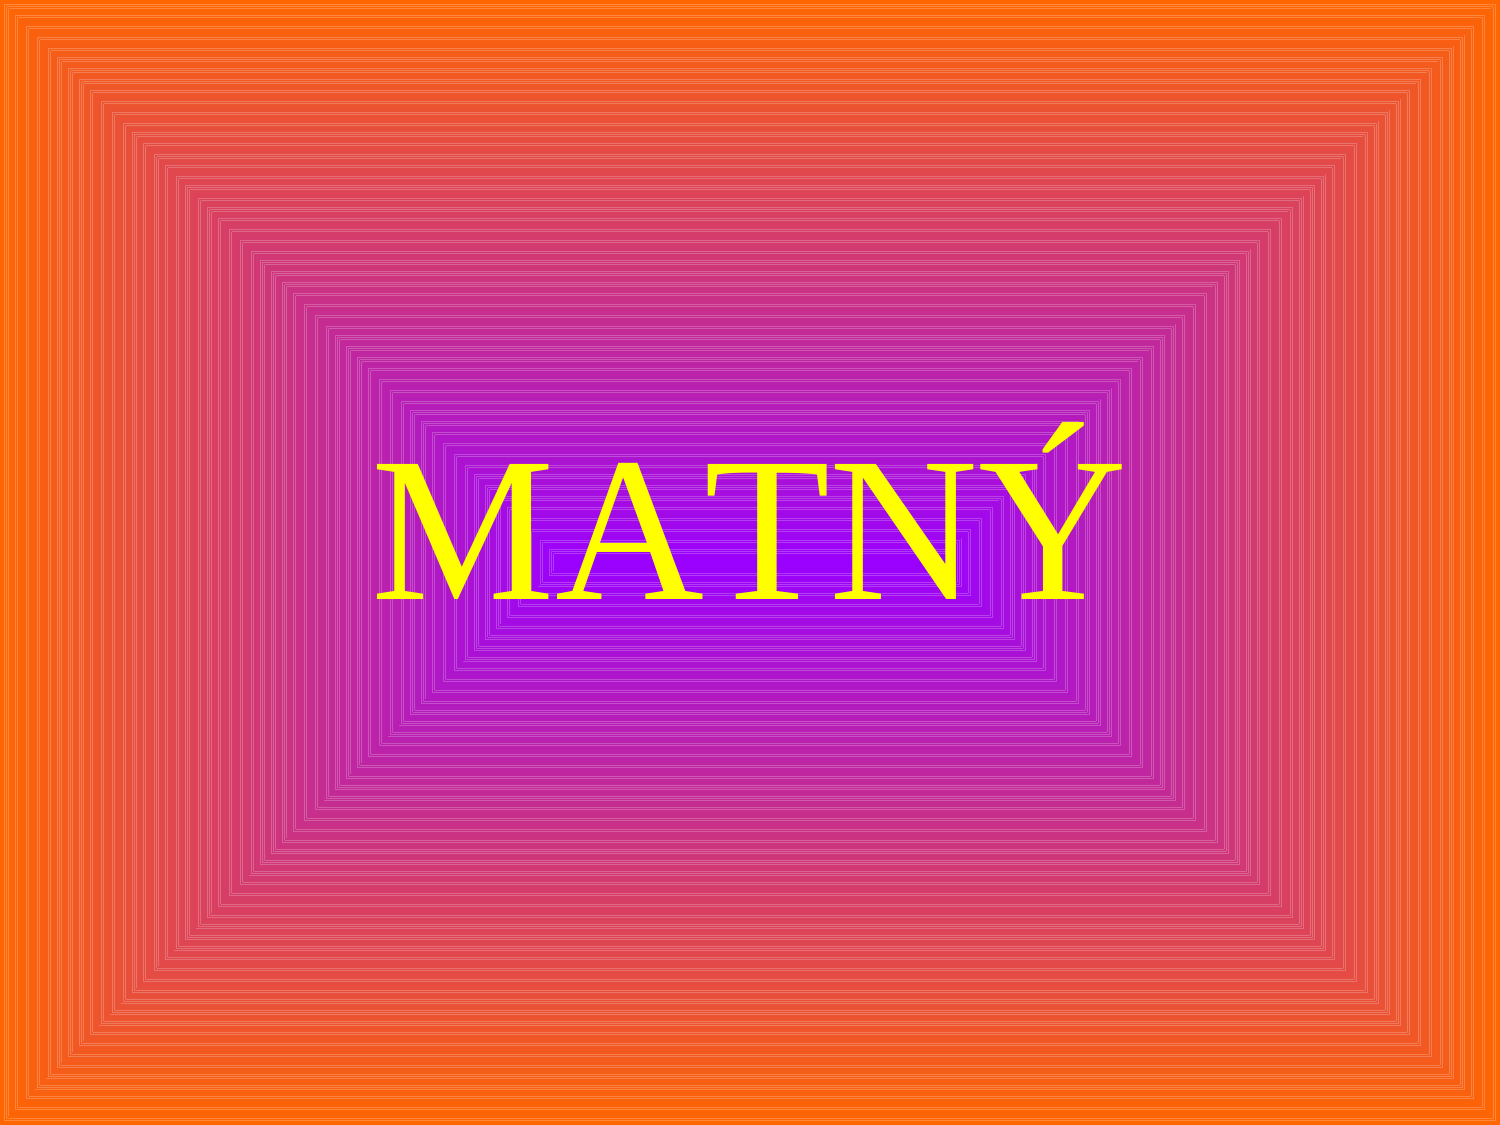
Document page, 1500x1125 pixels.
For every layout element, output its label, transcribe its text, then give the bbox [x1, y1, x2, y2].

text_box MATNÝ [10, 385, 14, 649]
text_box MATNÝ [1486, 385, 1492, 649]
text_box MATNÝ [19, 385, 1481, 649]
